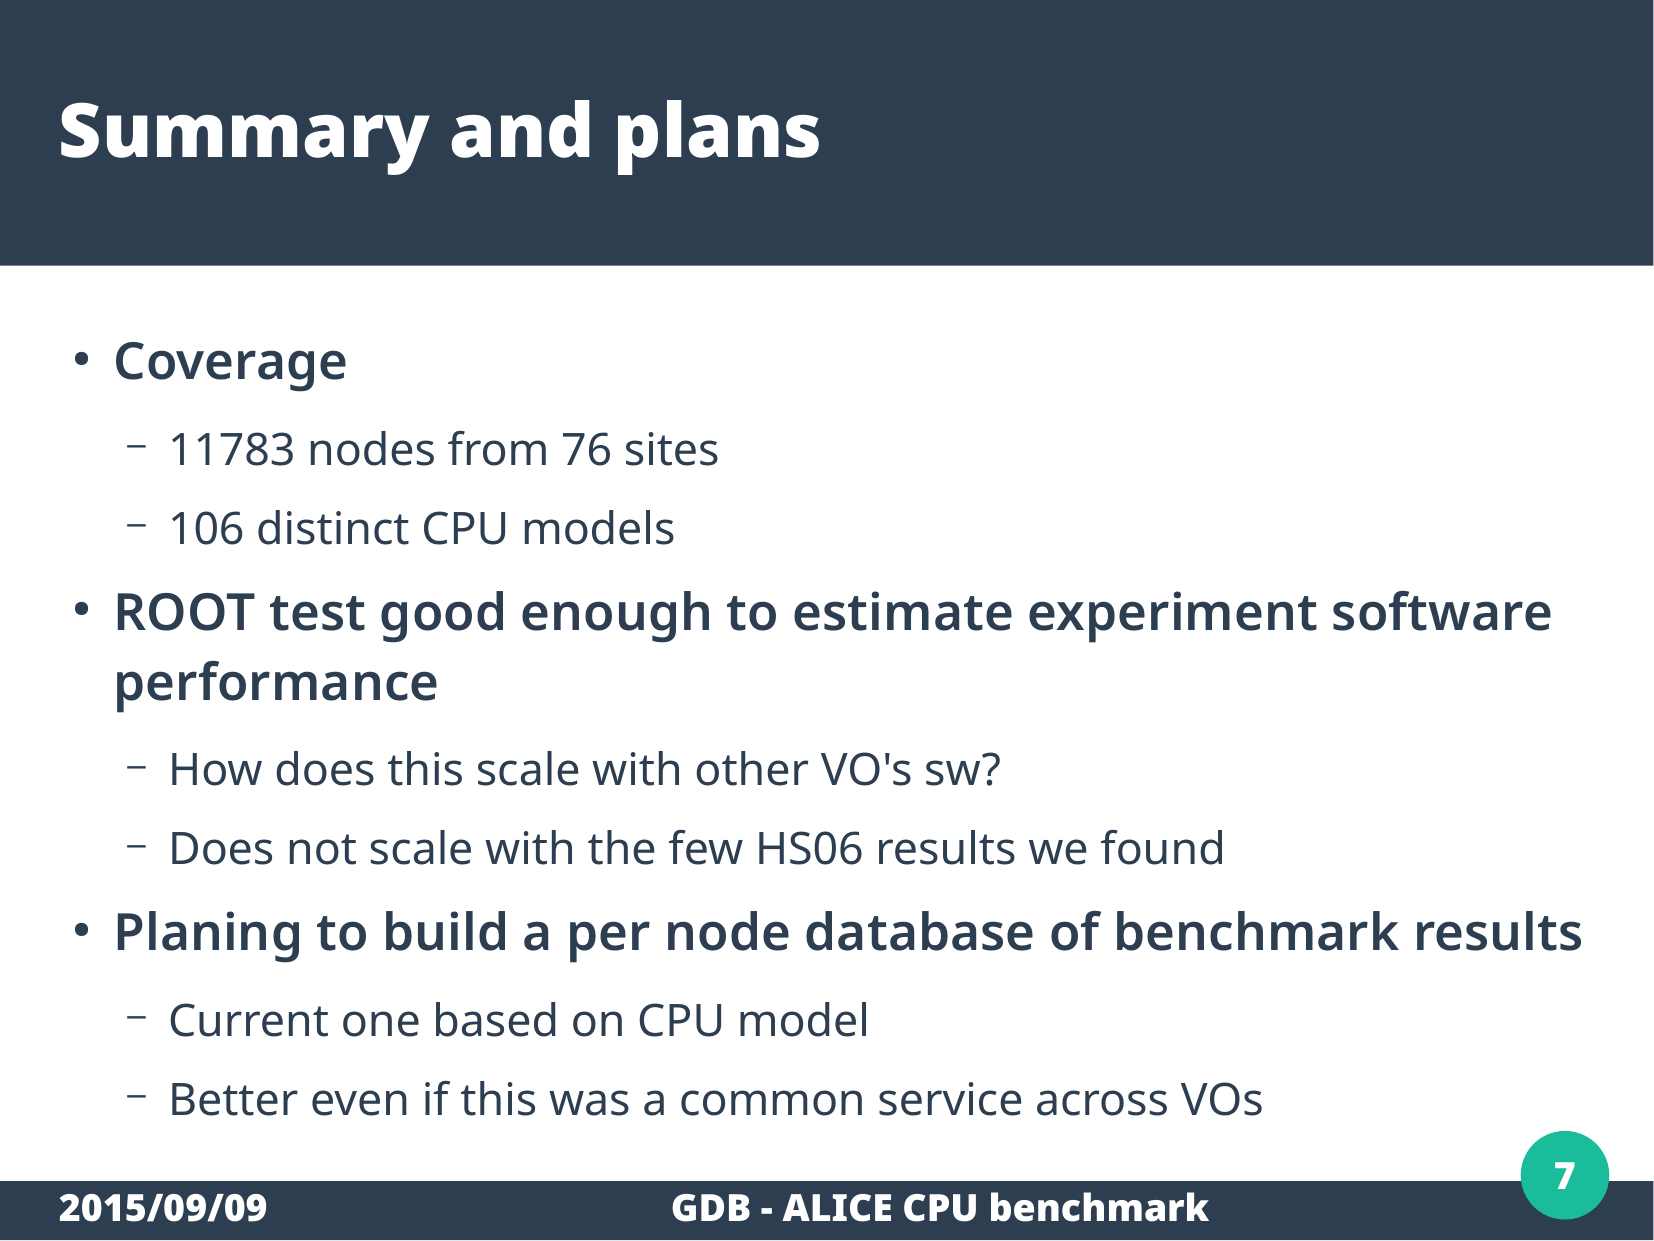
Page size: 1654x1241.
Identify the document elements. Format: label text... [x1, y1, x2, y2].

title Summary and plans [59, 49, 1595, 207]
list Coverage 11783 nodes from 76 sites 106 distinct CPU models ROOT test good enough to estimate experiment software performance How does this scale with other VO's sw? Does not scale with the few HS06 results we found Planing to build a per node database of benchmark results Current one based on CPU model Better even if this was a common service across VOs [59, 324, 1595, 1152]
